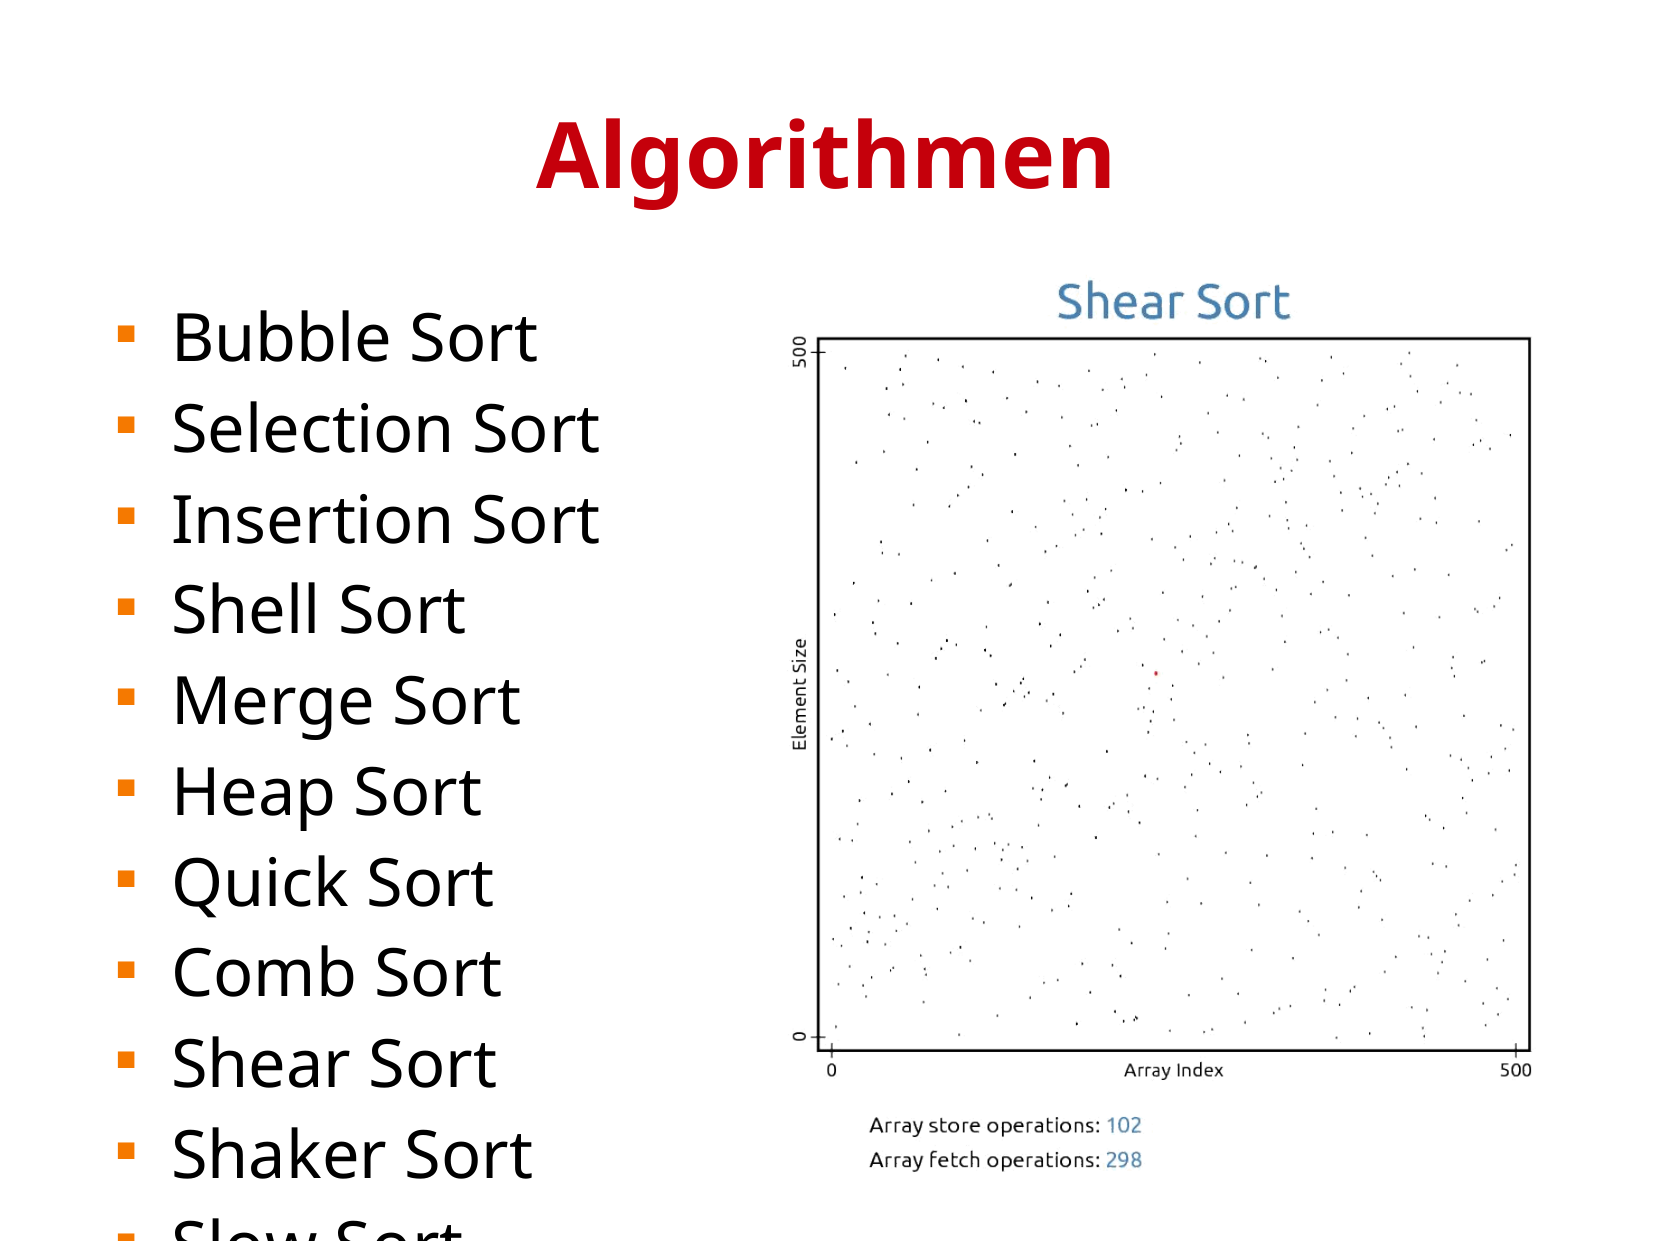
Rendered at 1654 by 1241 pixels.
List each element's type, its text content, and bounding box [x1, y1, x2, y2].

title Algorithmen [82, 49, 1571, 257]
picture [778, 239, 1575, 1238]
list Bubble Sort Selection Sort Insertion Sort Shell Sort Merge Sort Heap Sort Quick Sort Comb Sort Shear Sort Shaker Sort Slow Sort Gnome Sort [82, 290, 778, 1188]
